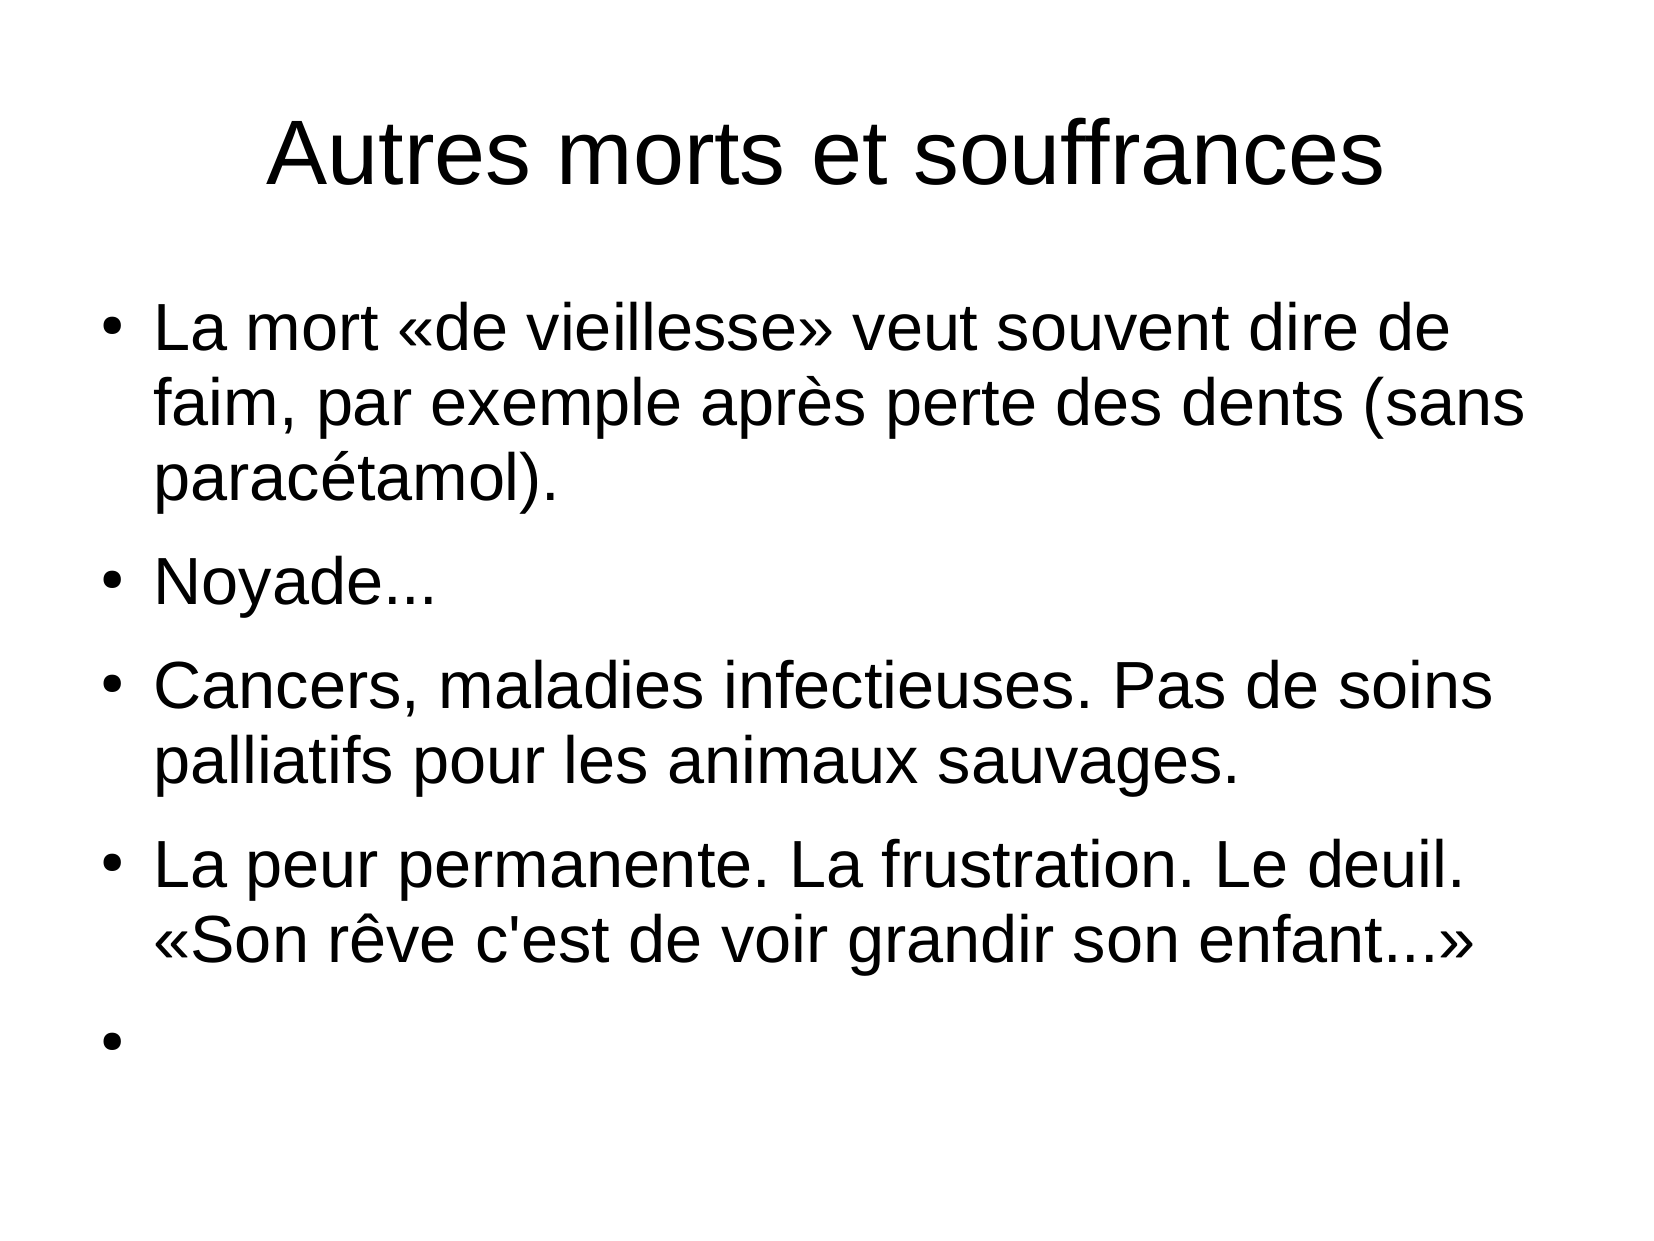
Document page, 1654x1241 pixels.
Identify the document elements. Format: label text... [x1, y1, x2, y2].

list La mort «de vieillesse» veut souvent dire de faim, par exemple après perte des dents (sans paracétamol). Noyade... Cancers, maladies infectieuses. Pas de soins palliatifs pour les animaux sauvages. La peur permanente. La frustration. Le deuil. «Son rêve c'est de voir grandir son enfant...» [82, 290, 1538, 1010]
title Autres morts et souffrances [82, 49, 1571, 257]
